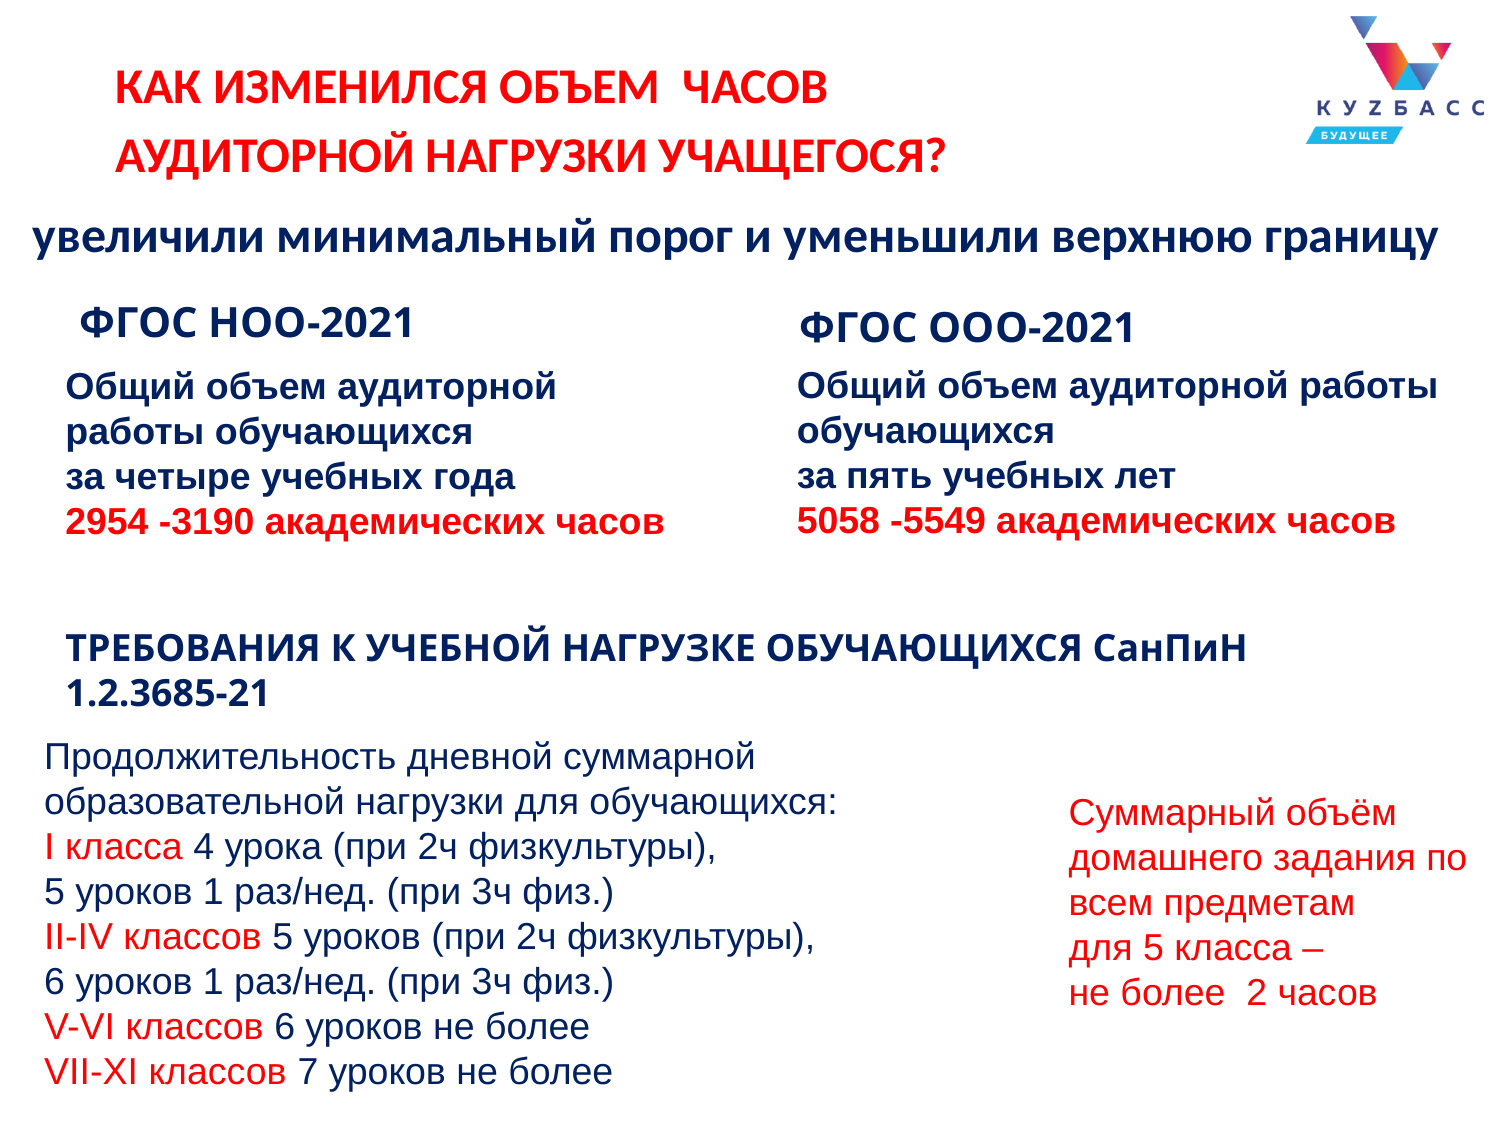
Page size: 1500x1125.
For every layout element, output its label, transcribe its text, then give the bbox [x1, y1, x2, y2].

text_box Общий объем аудиторной работы обучающихся за пять учебных лет 5058 -5549 академических часов [782, 354, 1471, 549]
text_box увеличили минимальный порог и уменьшили верхнюю границу [17, 185, 1484, 267]
picture [1305, 16, 1484, 144]
text_box ФГОС ООО-2021 [785, 293, 1153, 358]
text_box КАК ИЗМЕНИЛСЯ ОБЪЕМ ЧАСОВ АУДИТОРНОЙ НАГРУЗКИ УЧАЩЕГОСЯ? [100, 37, 1164, 185]
text_box Суммарный объём домашнего задания по всем предметам для 5 класса – не более 2 часов [1067, 780, 1484, 1048]
text_box Общий объем аудиторной работы обучающихся за четыре учебных года 2954 -3190 академических часов [50, 355, 718, 550]
text_box Продолжительность дневной суммарной образовательной нагрузки для обучающихся: I класса 4 урока (при 2ч физкультуры), 5 уроков 1 раз/нед. (при 3ч физ.) II-IV классов 5 уроков (при 2ч физкультуры), 6 уроков 1 раз/нед. (при 3ч физ.) V-VI классов 6 уроков не более VII-XI классов 7 уроков не более [29, 725, 1067, 1100]
text_box ФГОС НОО-2021 [65, 288, 432, 353]
text_box ТРЕБОВАНИЯ К УЧЕБНОЙ НАГРУЗКЕ ОБУЧАЮЩИХСЯ СанПиН 1.2.3685-21 [50, 616, 1373, 721]
